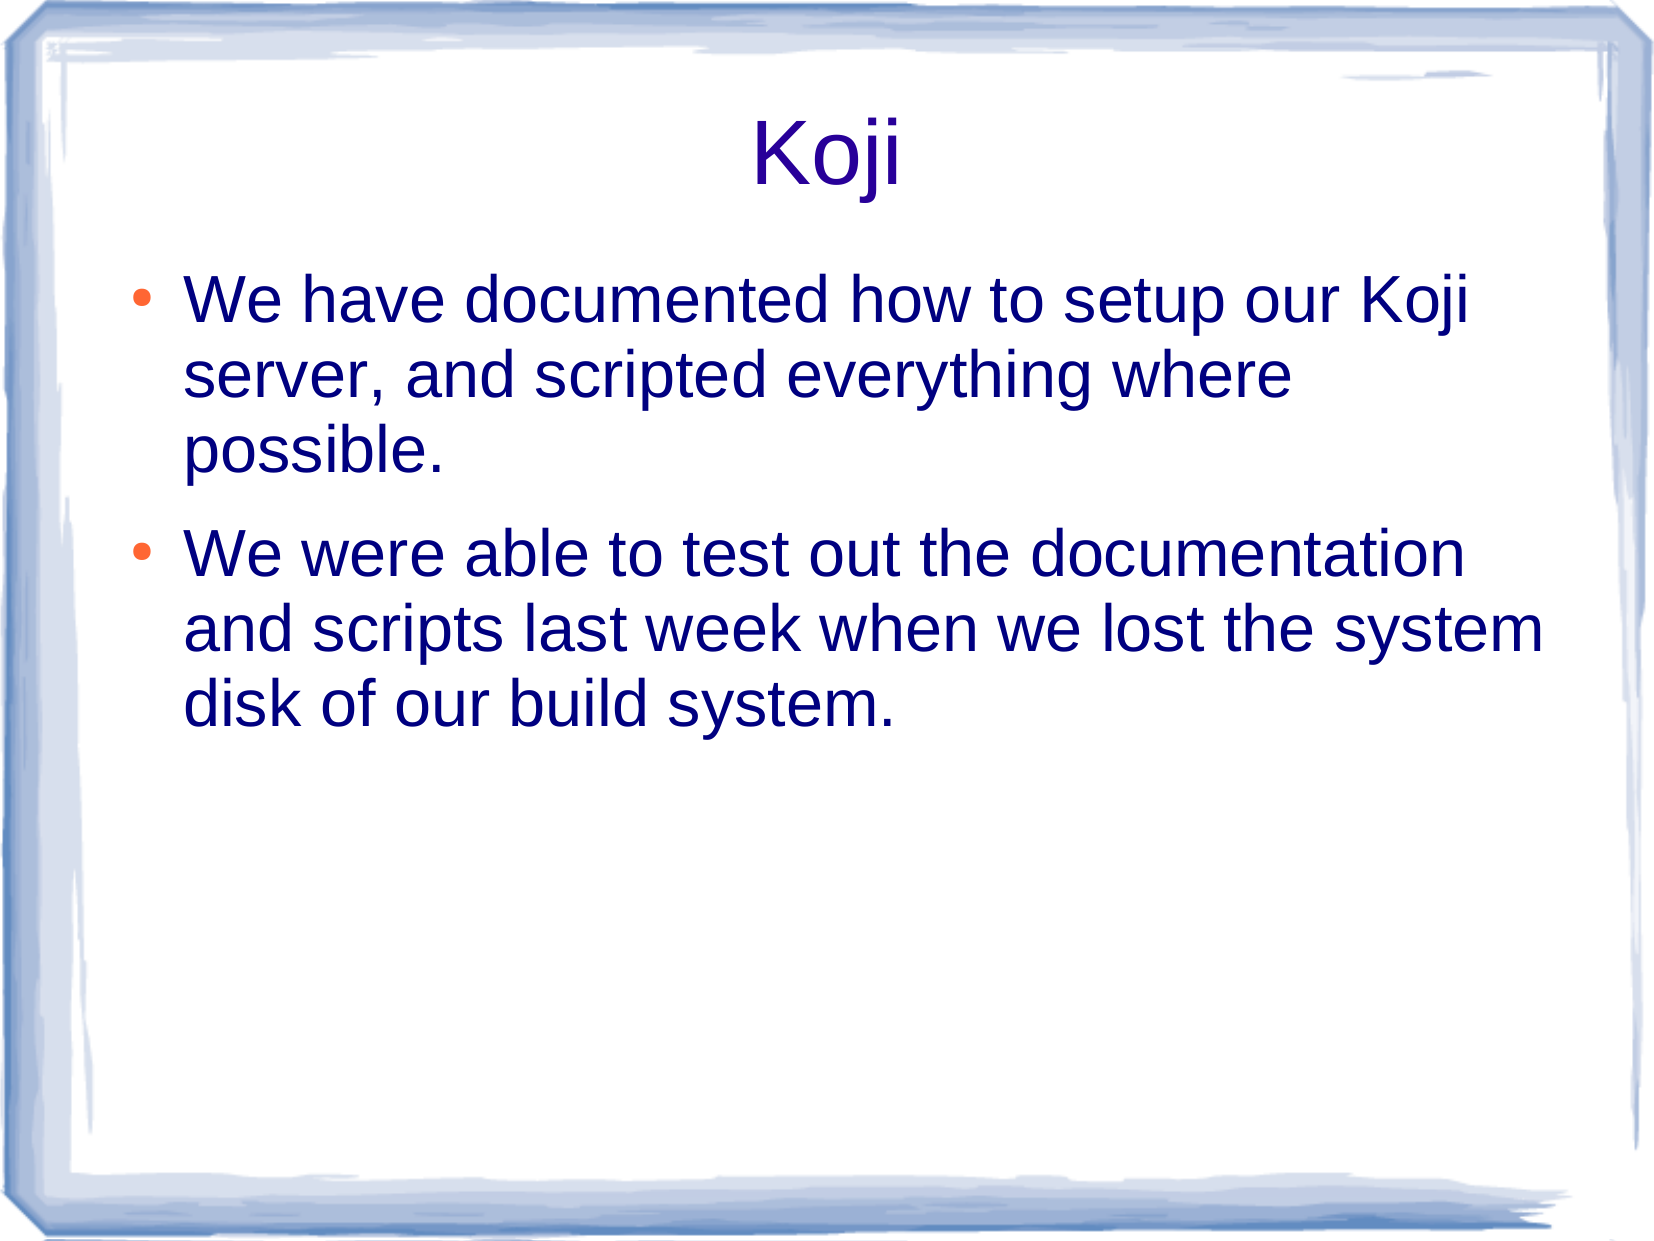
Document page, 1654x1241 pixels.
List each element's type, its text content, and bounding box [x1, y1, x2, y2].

list We have documented how to setup our Koji server, and scripted everything where possible. We were able to test out the documentation and scripts last week when we lost the system disk of our build system. [112, 262, 1566, 988]
picture [0, 0, 1654, 1241]
title Koji [82, 49, 1571, 257]
